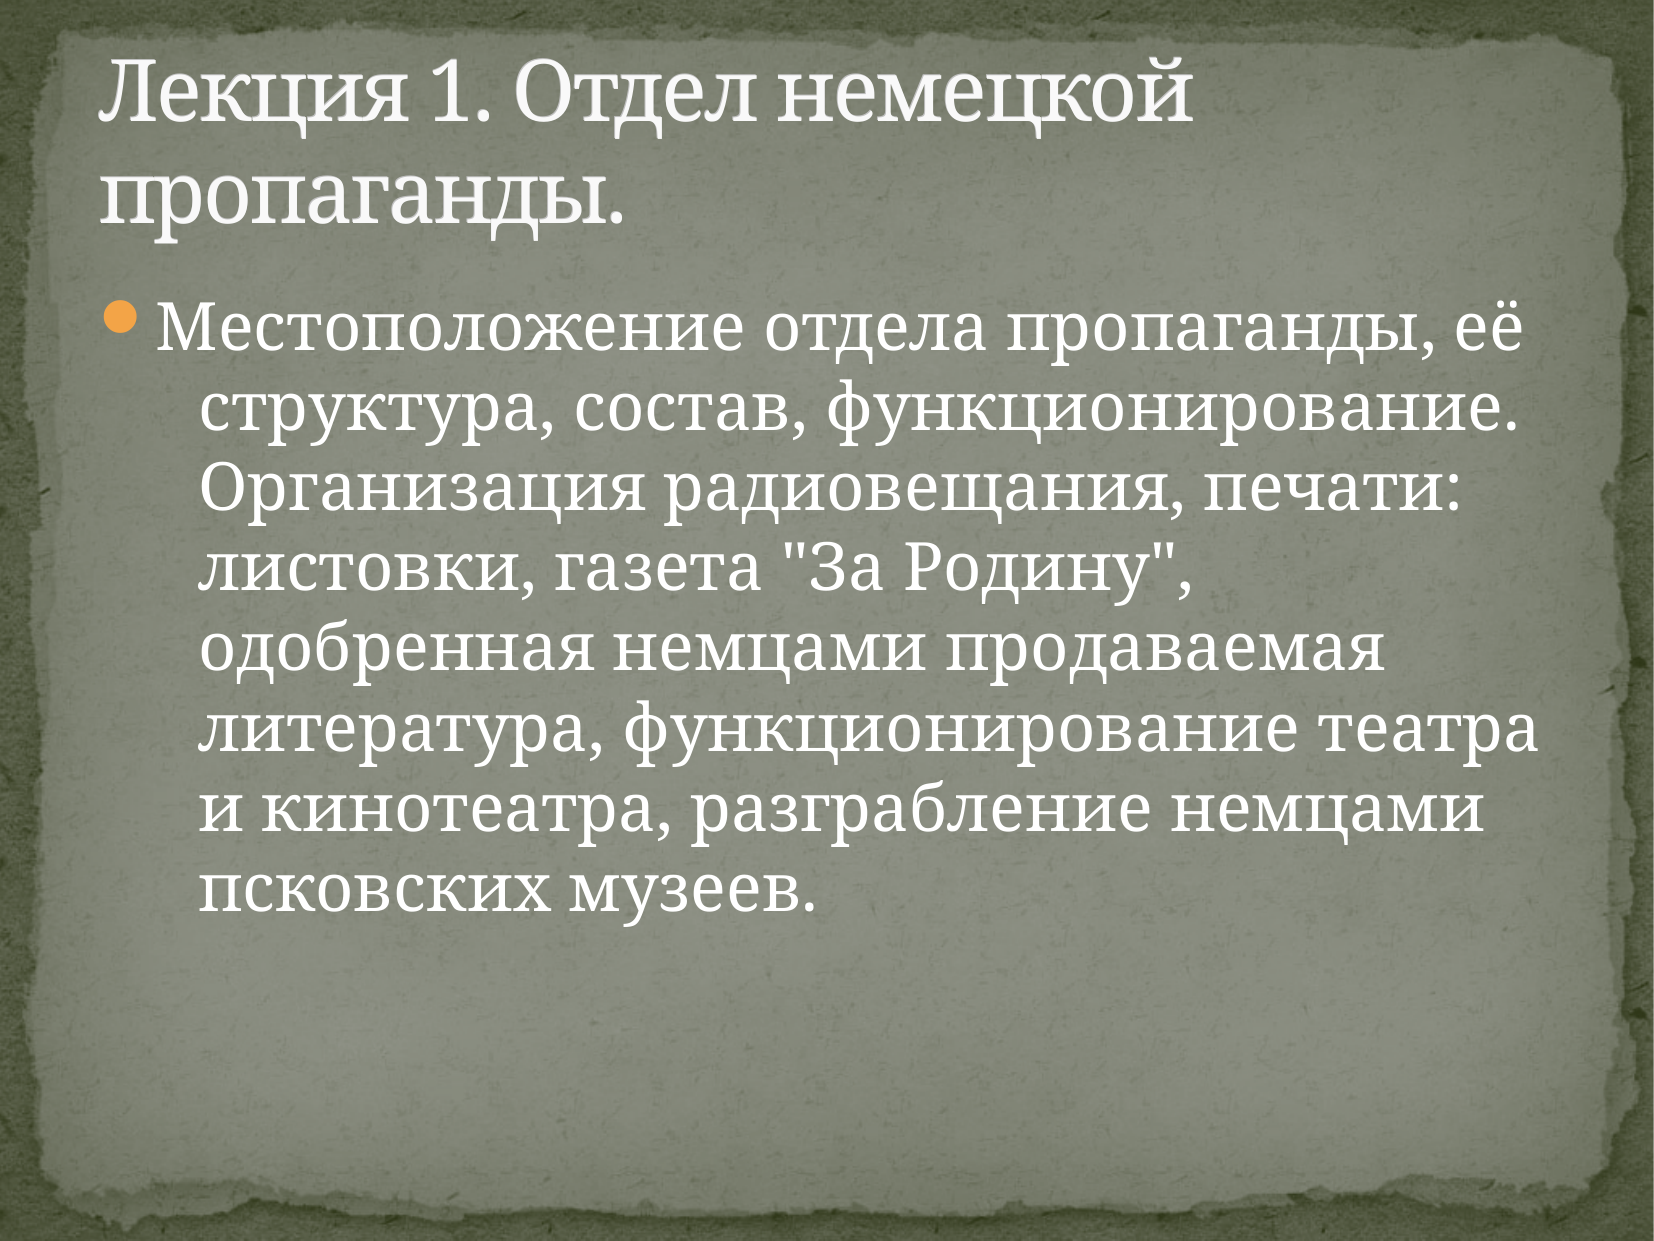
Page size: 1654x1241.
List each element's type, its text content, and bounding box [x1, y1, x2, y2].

list Местоположение отдела пропаганды, её структура, состав, функционирование. Организация радиовещания, печати: листовки, газета "За Родину", одобренная немцами продаваемая литература, функционирование театра и кинотеатра, разграбление немцами псковских музеев. [82, 275, 1571, 1103]
title Лекция 1. Отдел немецкой пропаганды. [82, 27, 1571, 249]
